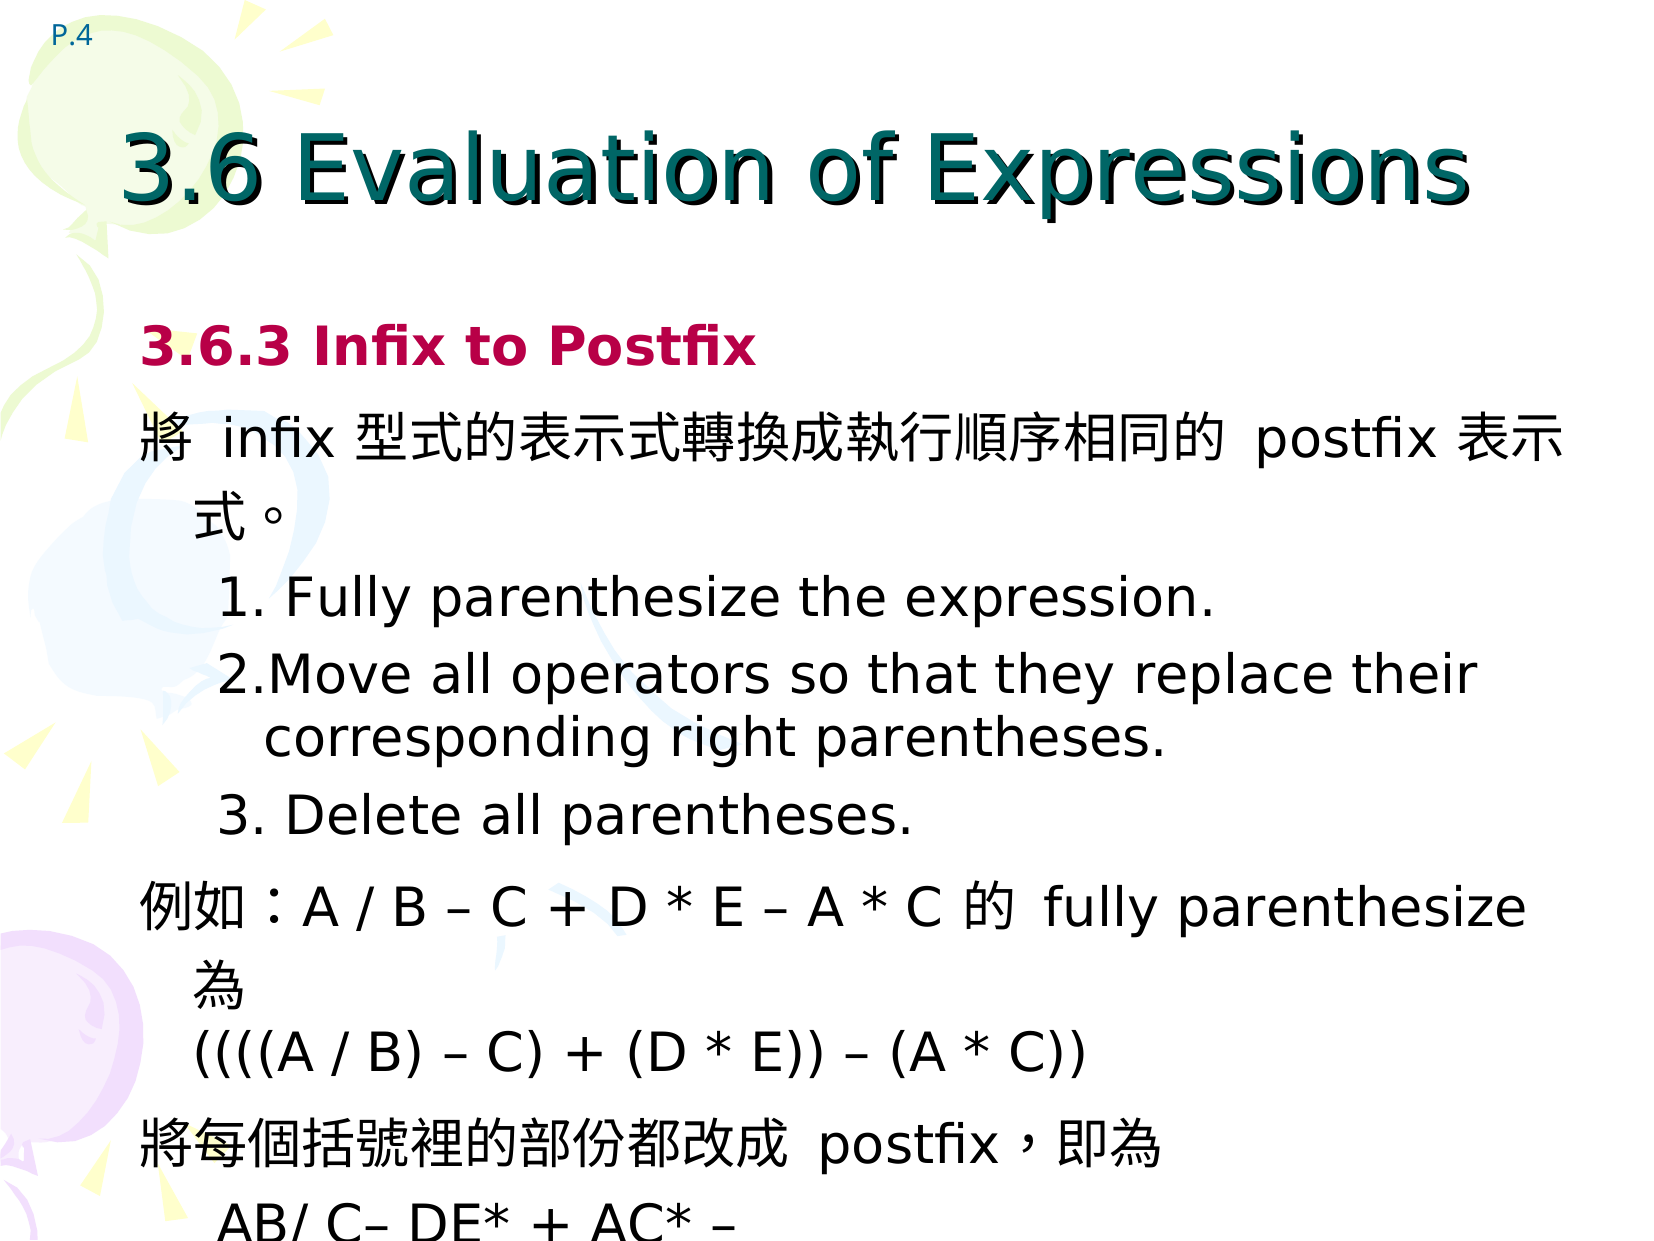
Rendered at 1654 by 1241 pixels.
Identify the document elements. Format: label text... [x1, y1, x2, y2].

list 3.6.3 Infix to Postfix 將 infix 型式的表示式轉換成執行順序相同的 postfix 表示式。 1. Fully parenthesize the expression. 2.Move all operators so that they replace their corresponding right parentheses. 3. Delete all parentheses. 例如：A / B – C + D * E – A * C 的 fully parenthesize 為 ((((A / B) – C) + (D * E)) – (A * C)) 將每個括號裡的部份都改成 postfix，即為 AB/ C– DE* + AC* – [121, 314, 1565, 1171]
title 3.6 Evaluation of Expressions [55, 71, 1534, 271]
